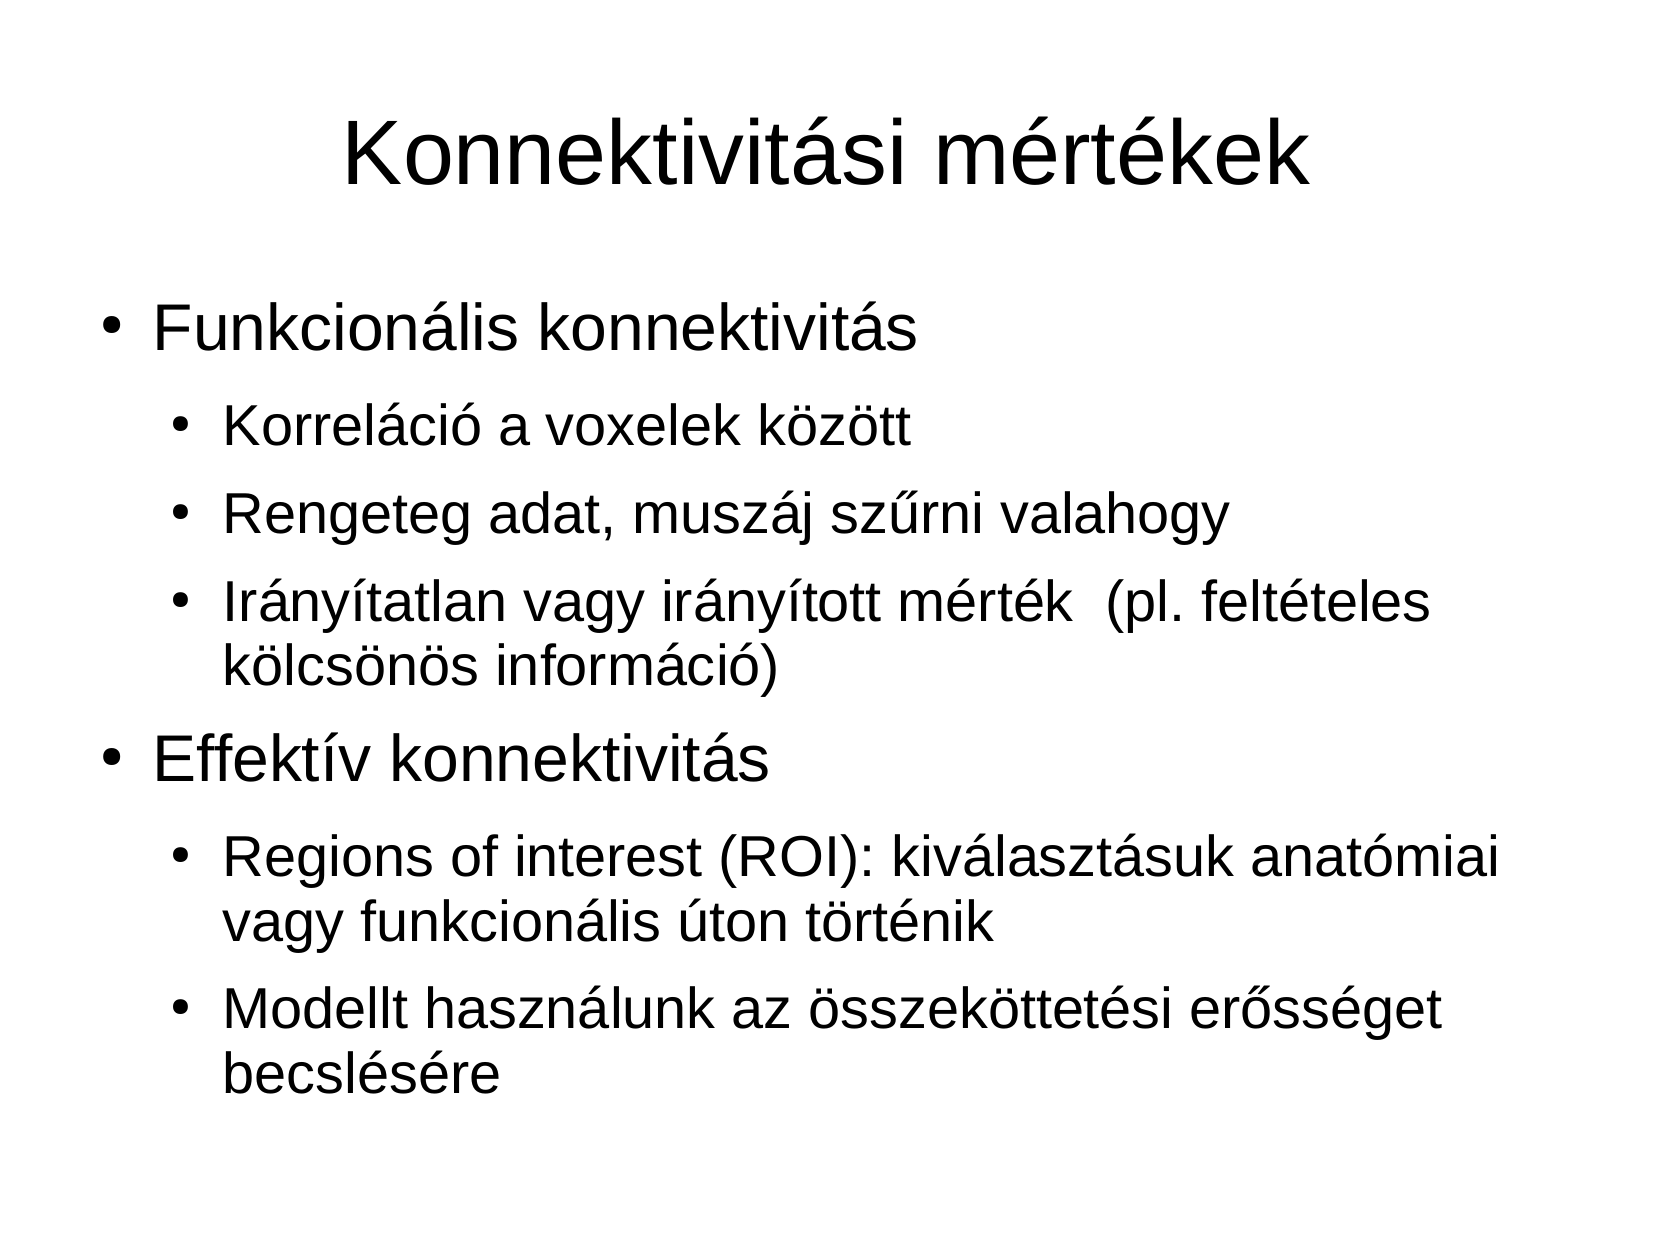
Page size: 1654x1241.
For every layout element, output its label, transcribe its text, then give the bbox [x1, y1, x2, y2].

list Funkcionális konnektivitás Korreláció a voxelek között Rengeteg adat, muszáj szűrni valahogy Irányítatlan vagy irányított mérték (pl. feltételes kölcsönös információ) Effektív konnektivitás Regions of interest (ROI): kiválasztásuk anatómiai vagy funkcionális úton történik Modellt használunk az összeköttetési erősséget becslésére [82, 290, 1571, 1109]
title Konnektivitási mértékek [82, 49, 1571, 257]
